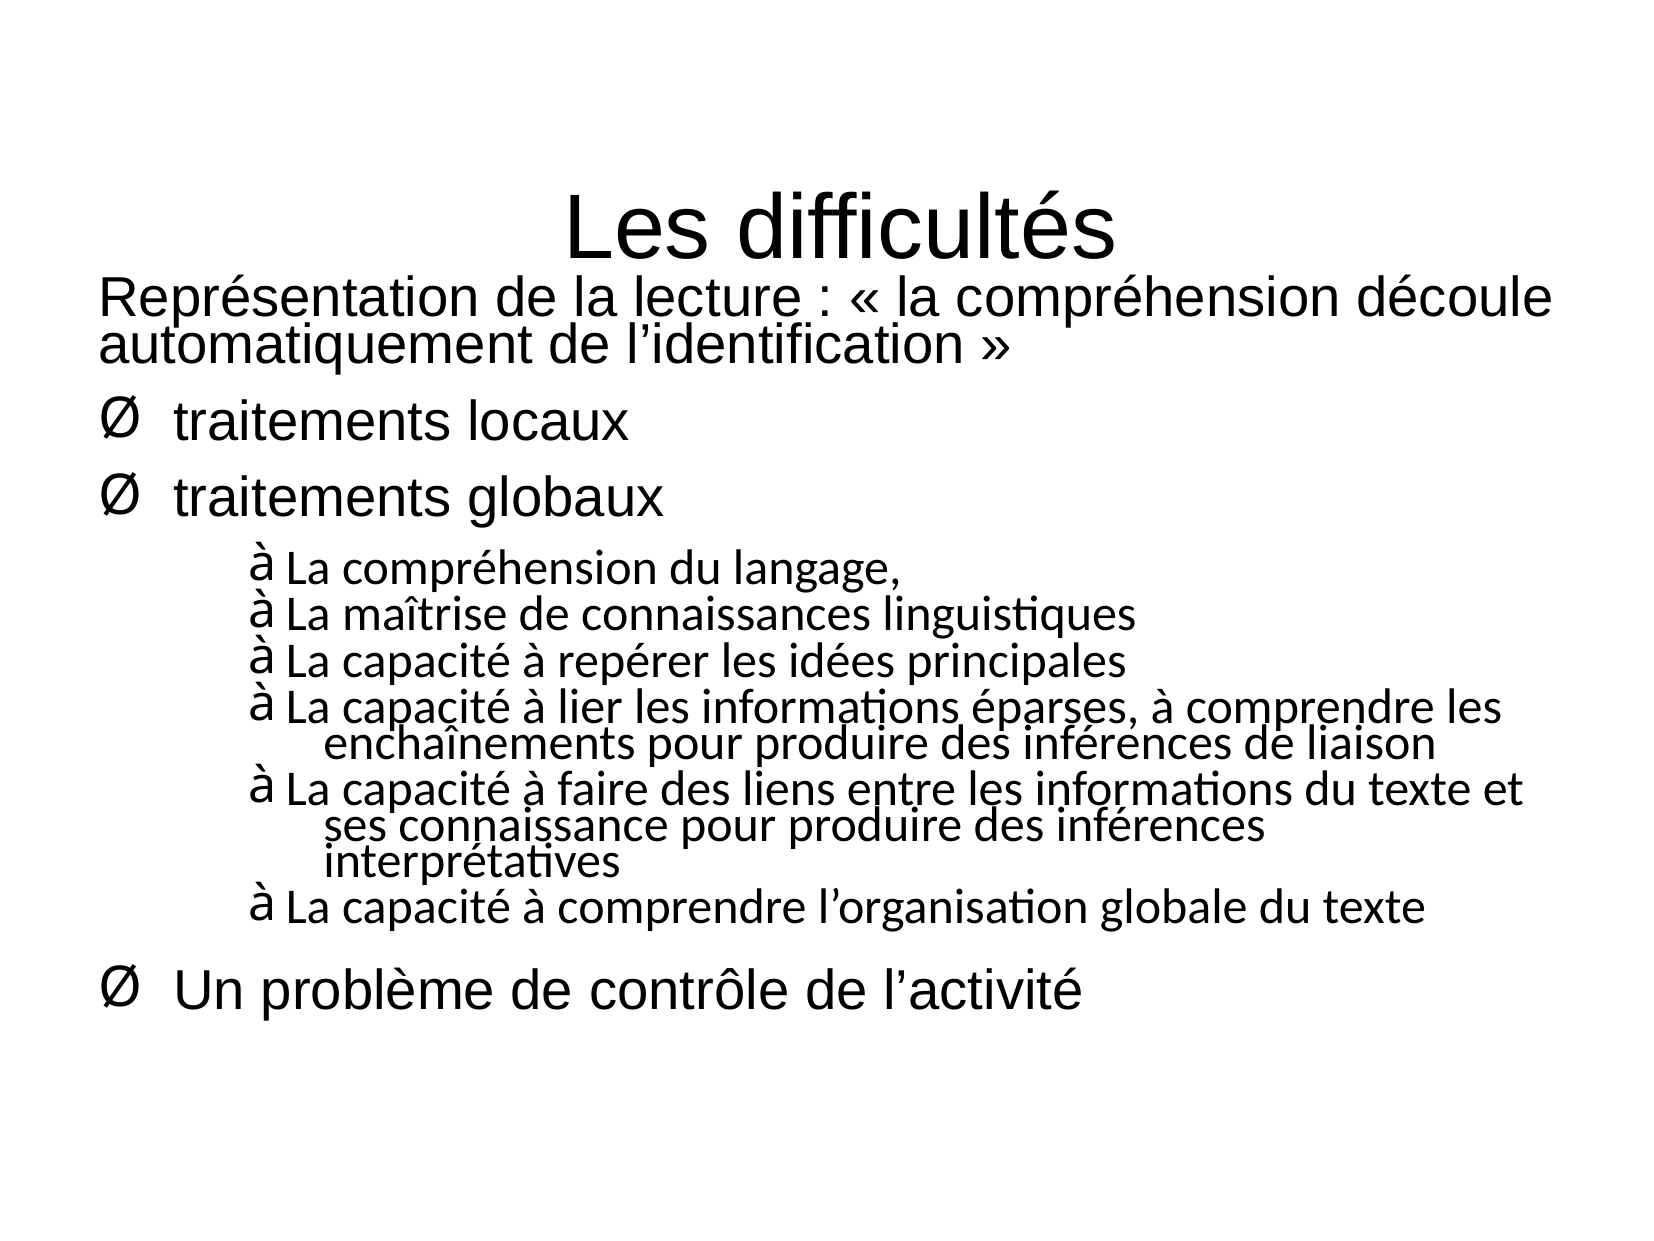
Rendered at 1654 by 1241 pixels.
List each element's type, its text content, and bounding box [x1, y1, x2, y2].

list Représentation de la lecture : « la compréhension découle automatiquement de l’identification » traitements locaux traitements globaux La compréhension du langage, La maîtrise de connaissances linguistiques La capacité à repérer les idées principales La capacité à lier les informations éparses, à comprendre les enchaînements pour produire des inférences de liaison La capacité à faire des liens entre les informations du texte et ses connaissance pour produire des inférences interprétatives La capacité à comprendre l’organisation globale du texte Un problème de contrôle de l’activité [98, 278, 1574, 1041]
title Les difficultés [151, 165, 1530, 278]
